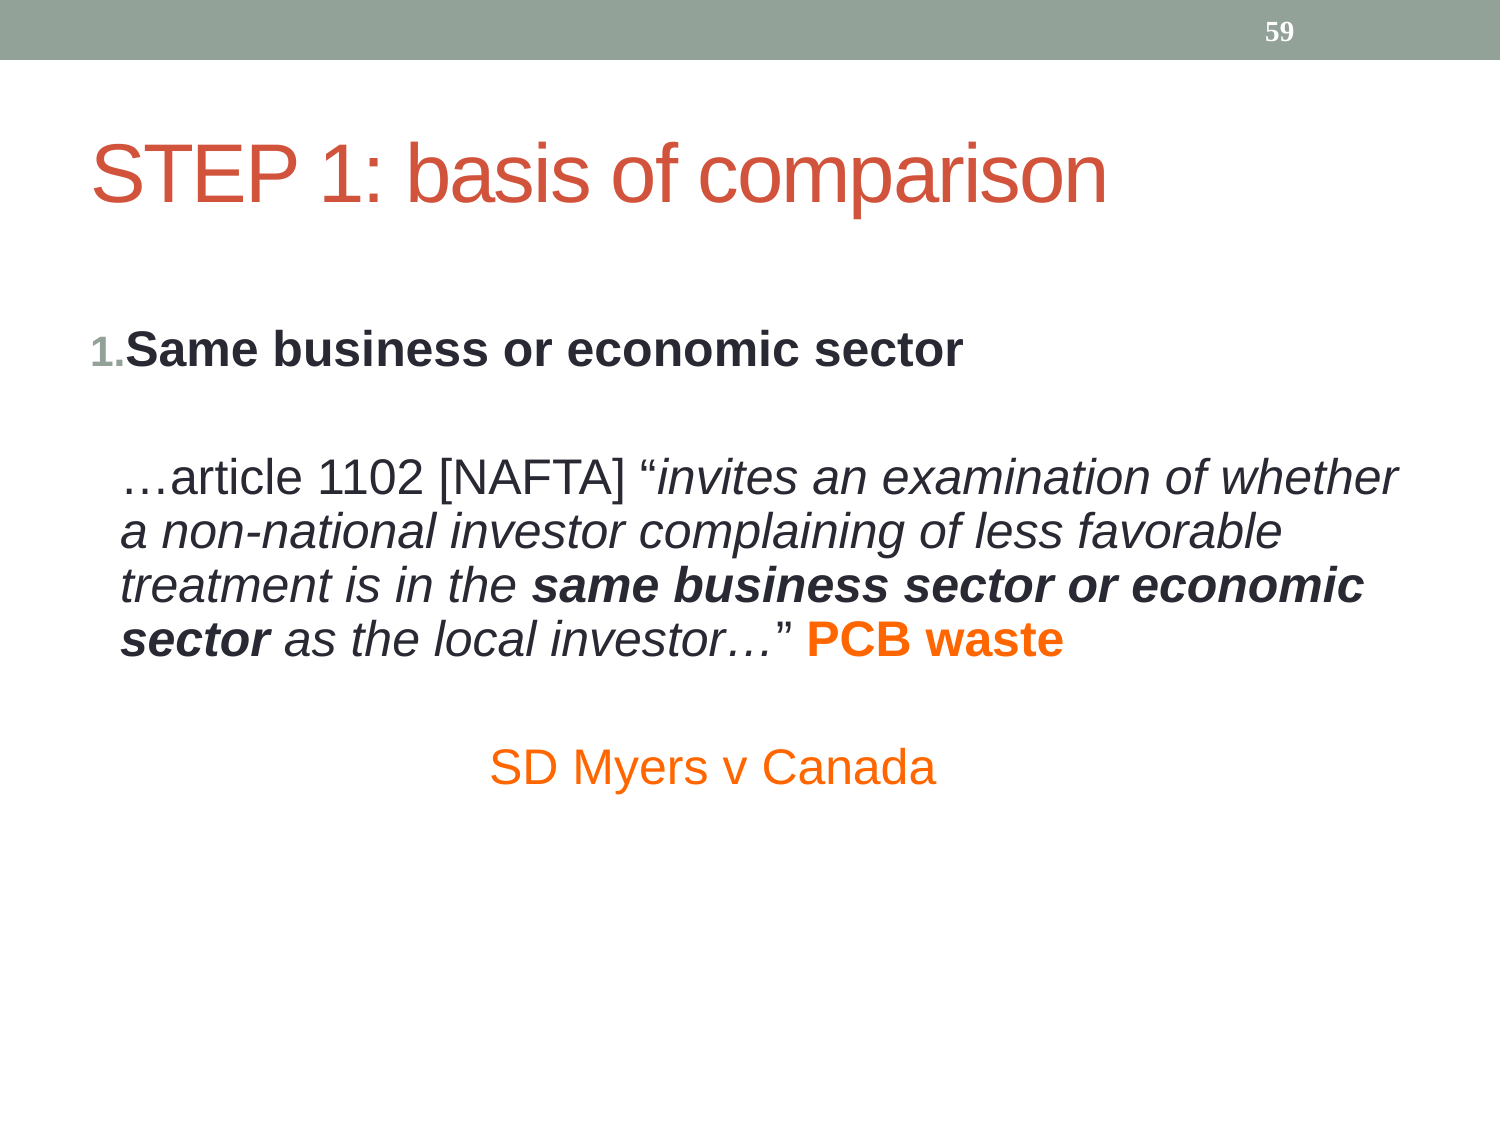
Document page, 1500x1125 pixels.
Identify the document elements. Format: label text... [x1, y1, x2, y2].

title STEP 1: basis of comparison [75, 87, 1425, 246]
slide_number <編號> [1250, 3, 1425, 57]
list Same business or economic sector …article 1102 [NAFTA] “invites an examination of whether a non-national investor complaining of less favorable treatment is in the same business sector or economic sector as the local investor…” PCB waste SD Myers v Canada [75, 246, 1425, 1005]
